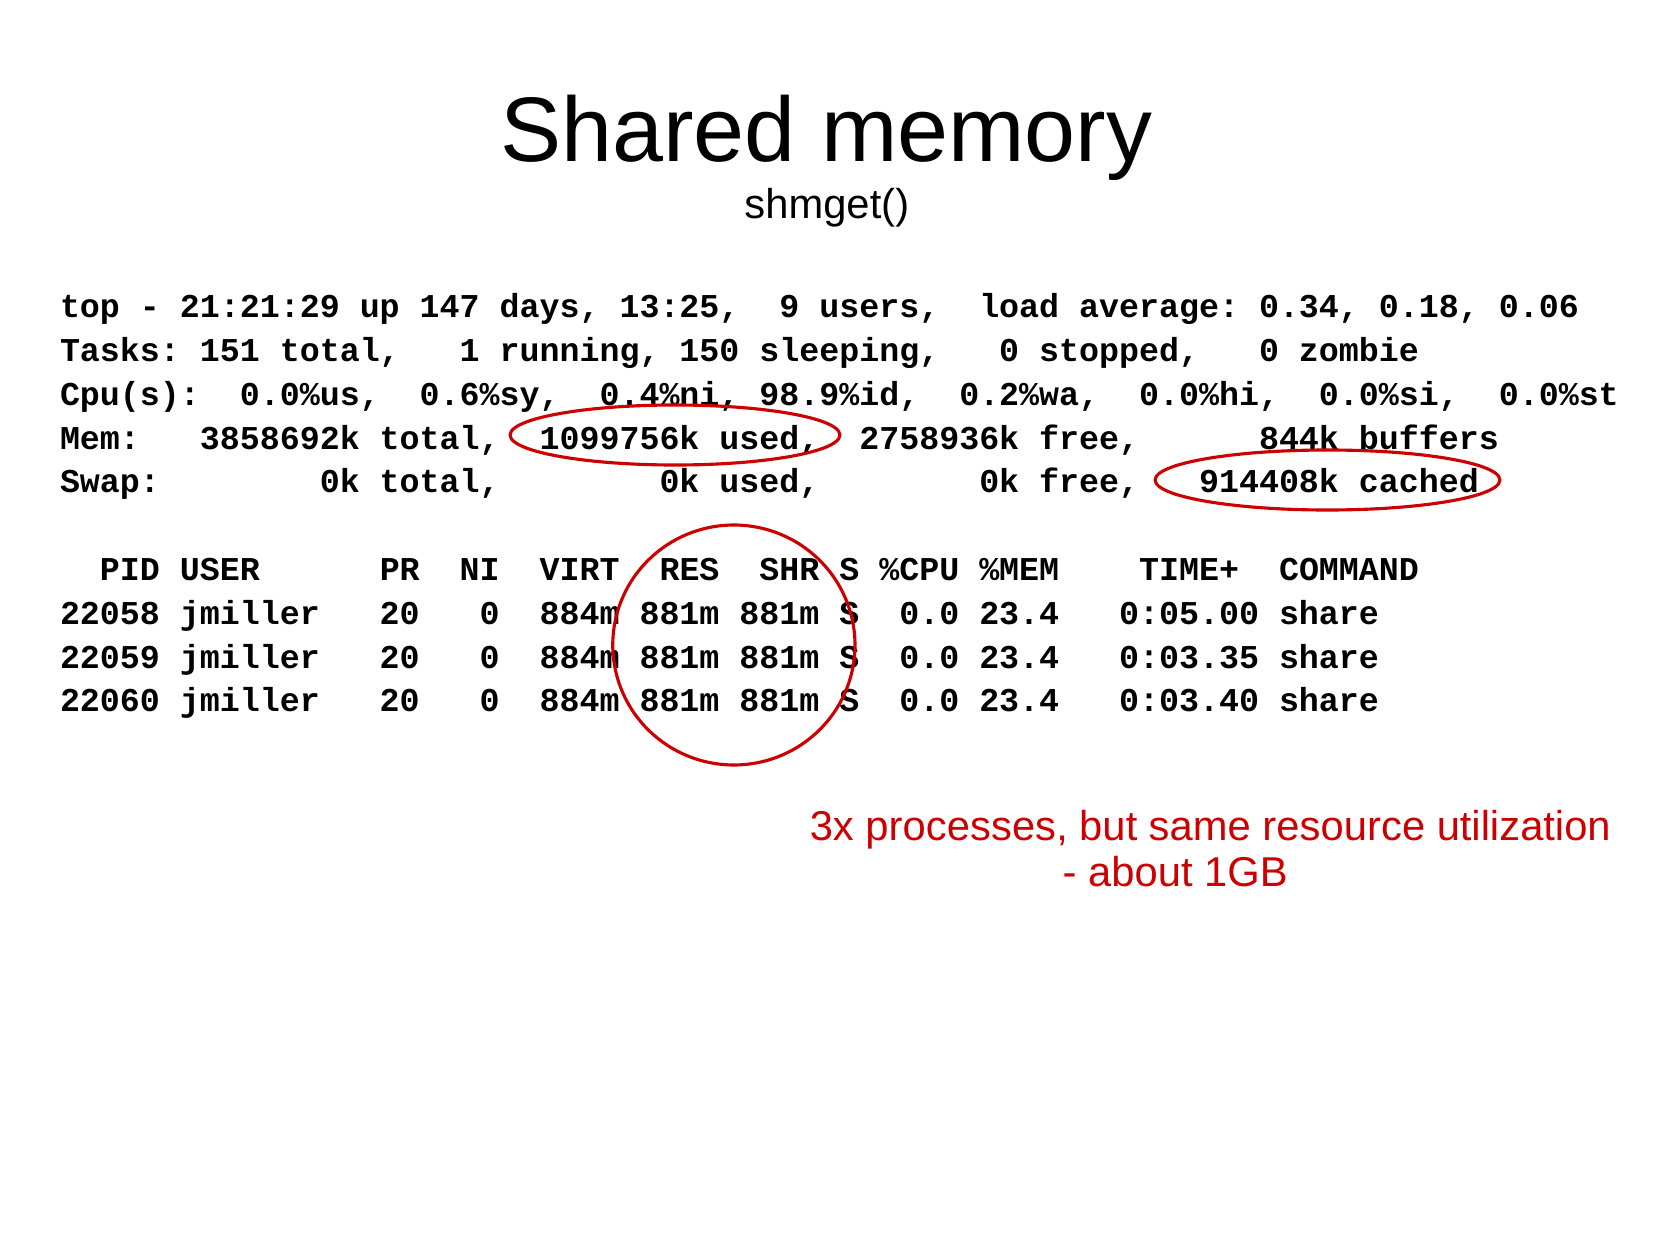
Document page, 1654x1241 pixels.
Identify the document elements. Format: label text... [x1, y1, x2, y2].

list top - 21:21:29 up 147 days, 13:25, 9 users, load average: 0.34, 0.18, 0.06 Tasks: 151 total, 1 running, 150 sleeping, 0 stopped, 0 zombie Cpu(s): 0.0%us, 0.6%sy, 0.4%ni, 98.9%id, 0.2%wa, 0.0%hi, 0.0%si, 0.0%st Mem: 3858692k total, 1099756k used, 2758936k free, 844k buffers Swap: 0k total, 0k used, 0k free, 914408k cached PID USER PR NI VIRT RES SHR S %CPU %MEM TIME+ COMMAND 22058 jmiller 20 0 884m 881m 881m S 0.0 23.4 0:05.00 share 22059 jmiller 20 0 884m 881m 881m S 0.0 23.4 0:03.35 share 22060 jmiller 20 0 884m 881m 881m S 0.0 23.4 0:03.40 share [615, 527, 853, 720]
title Shared memory shmget() [82, 49, 1571, 257]
list top - 21:21:29 up 147 days, 13:25, 9 users, load average: 0.34, 0.18, 0.06 Tasks: 151 total, 1 running, 150 sleeping, 0 stopped, 0 zombie Cpu(s): 0.0%us, 0.6%sy, 0.4%ni, 98.9%id, 0.2%wa, 0.0%hi, 0.0%si, 0.0%st Mem: 3858692k total, 1099756k used, 2758936k free, 844k buffers Swap: 0k total, 0k used, 0k free, 914408k cached PID USER PR NI VIRT RES SHR S %CPU %MEM TIME+ COMMAND 22058 jmiller 20 0 884m 881m 881m S 0.0 23.4 0:05.00 share 22059 jmiller 20 0 884m 881m 881m S 0.0 23.4 0:03.35 share 22060 jmiller 20 0 884m 881m 881m S 0.0 23.4 0:03.40 share [60, 290, 1636, 720]
text_box 3x processes, but same resource utilization - about 1GB [795, 795, 1626, 904]
